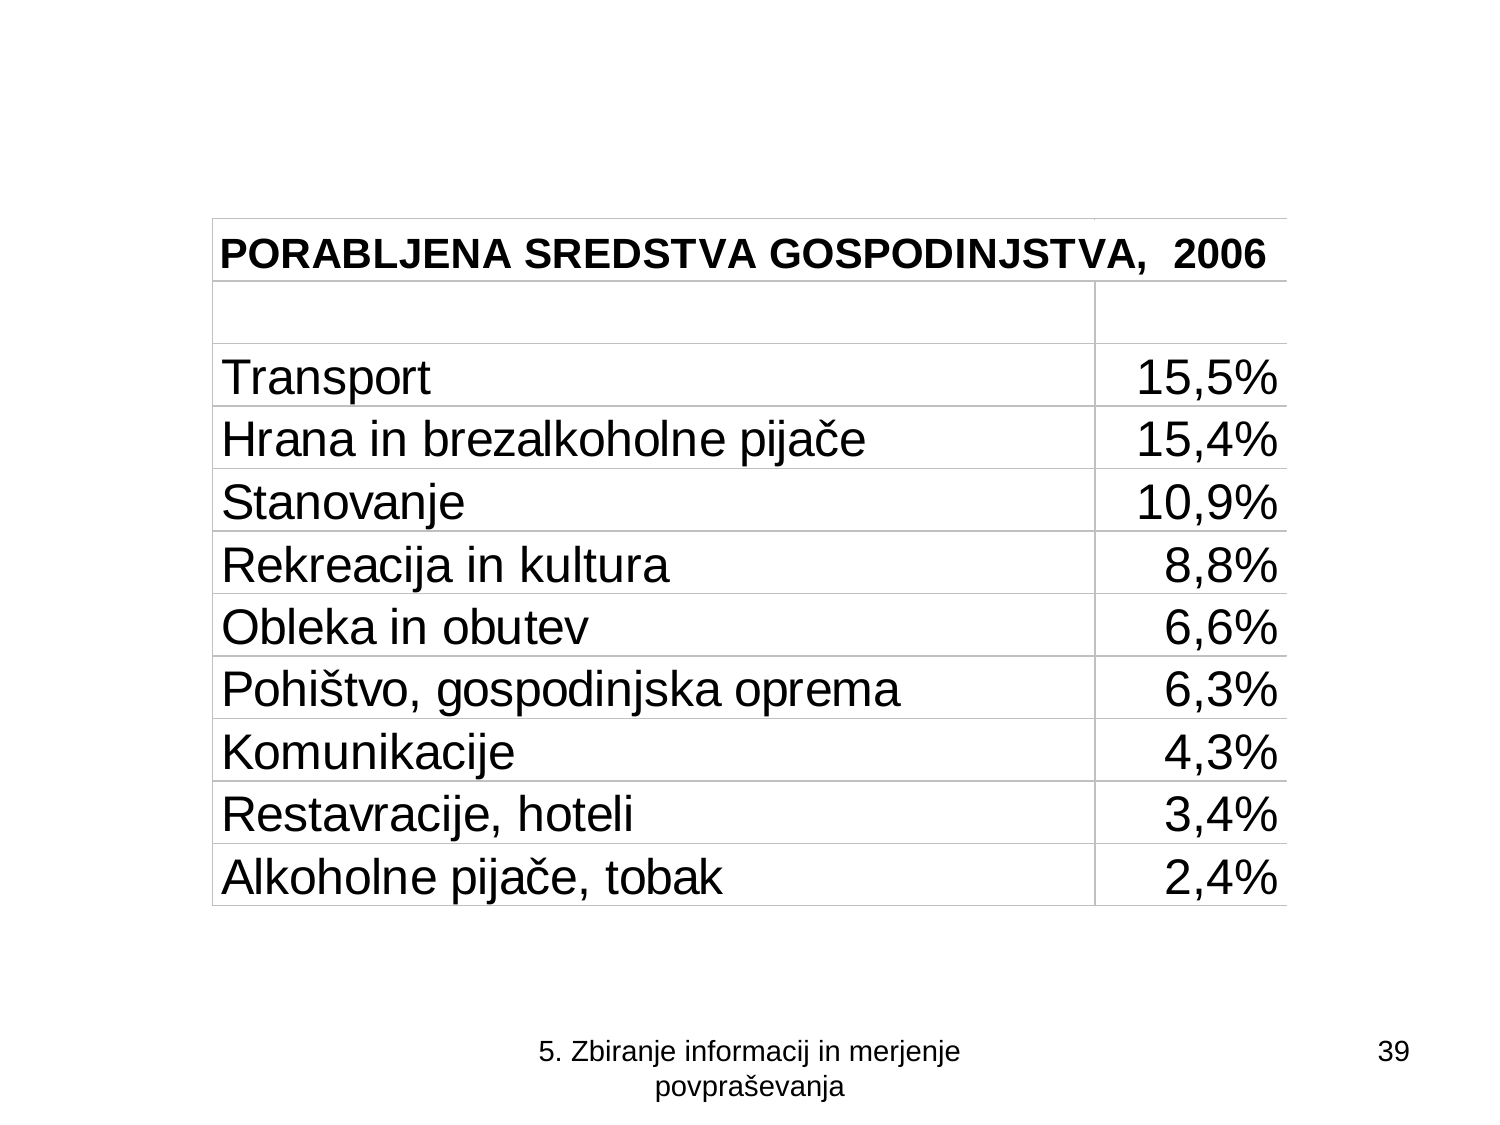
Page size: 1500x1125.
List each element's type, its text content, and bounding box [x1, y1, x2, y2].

text_box <number> [1074, 1024, 1426, 1103]
chart [211, 217, 1289, 908]
text_box 5. Zbiranje informacij in merjenje povpraševanja [512, 1024, 988, 1103]
